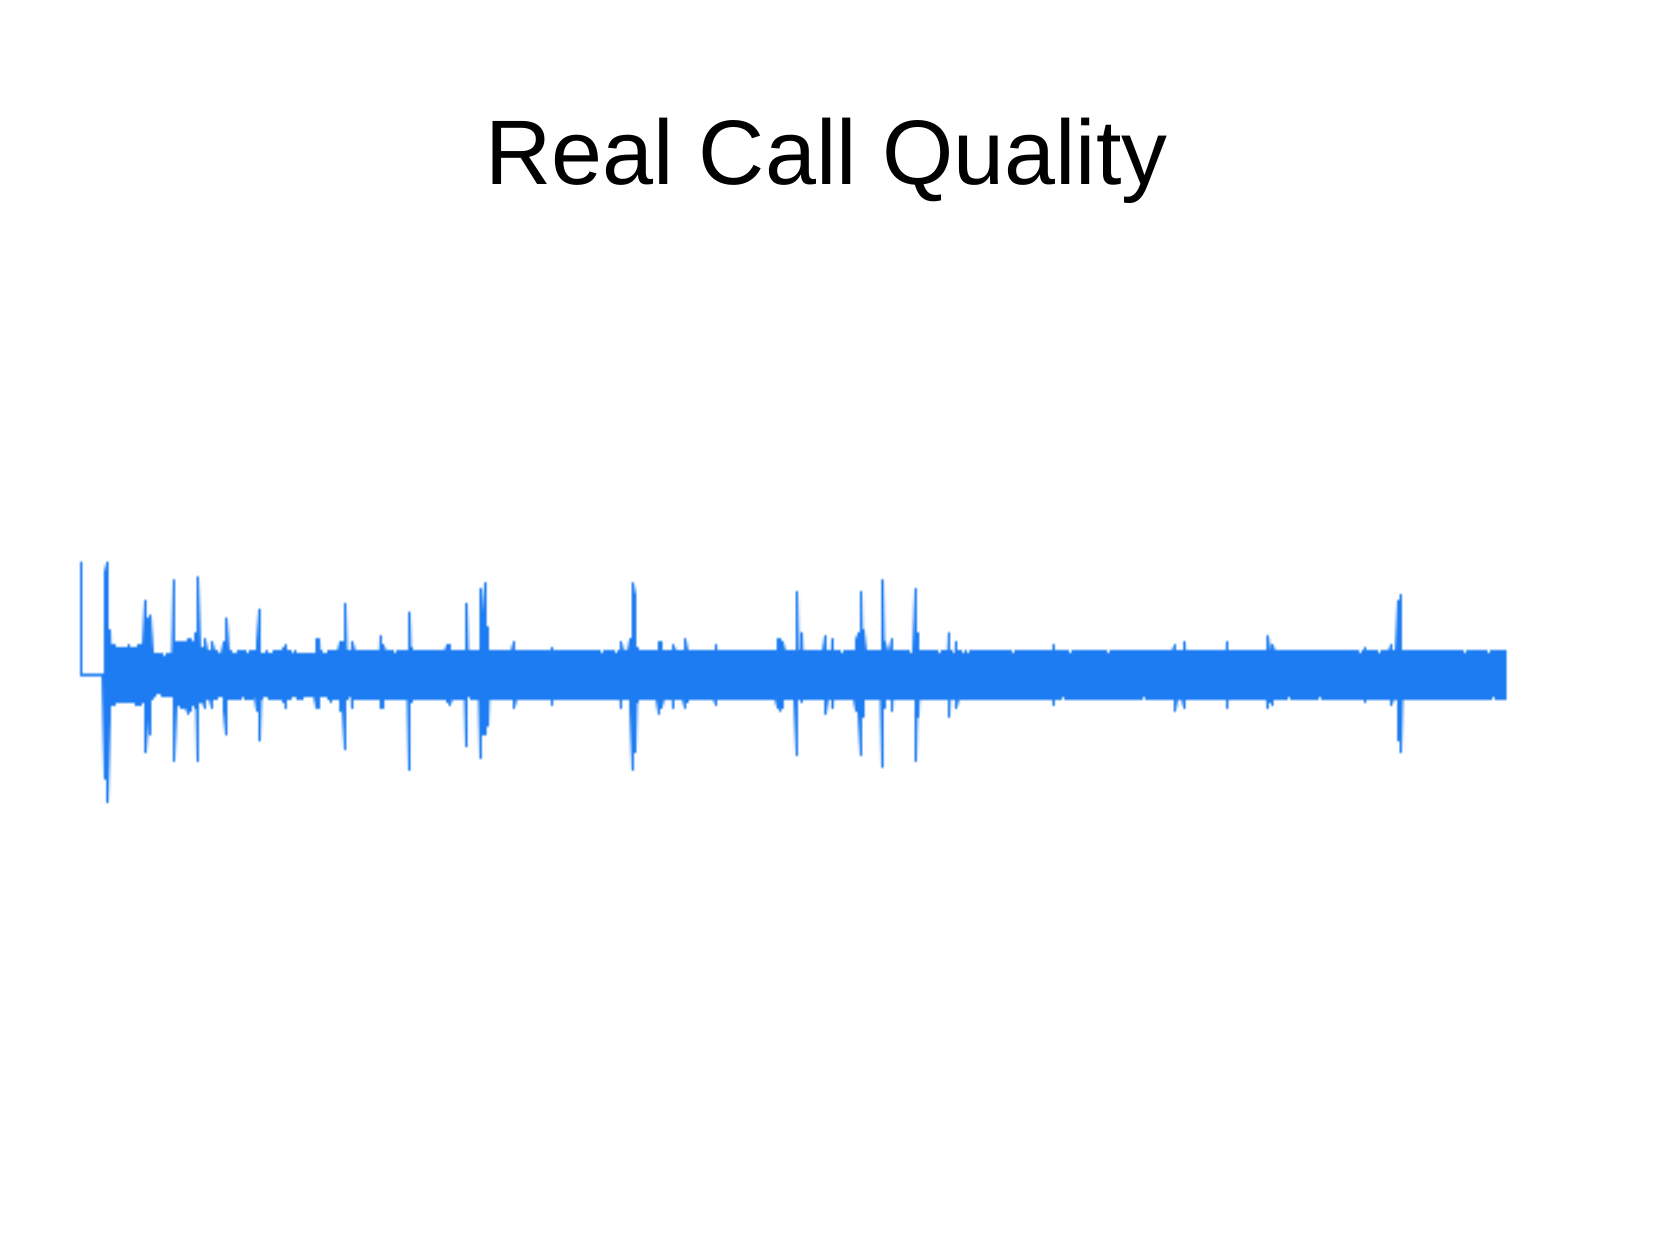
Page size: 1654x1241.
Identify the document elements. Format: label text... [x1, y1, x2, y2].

title Real Call Quality [82, 49, 1571, 257]
picture [76, 224, 1512, 1126]
